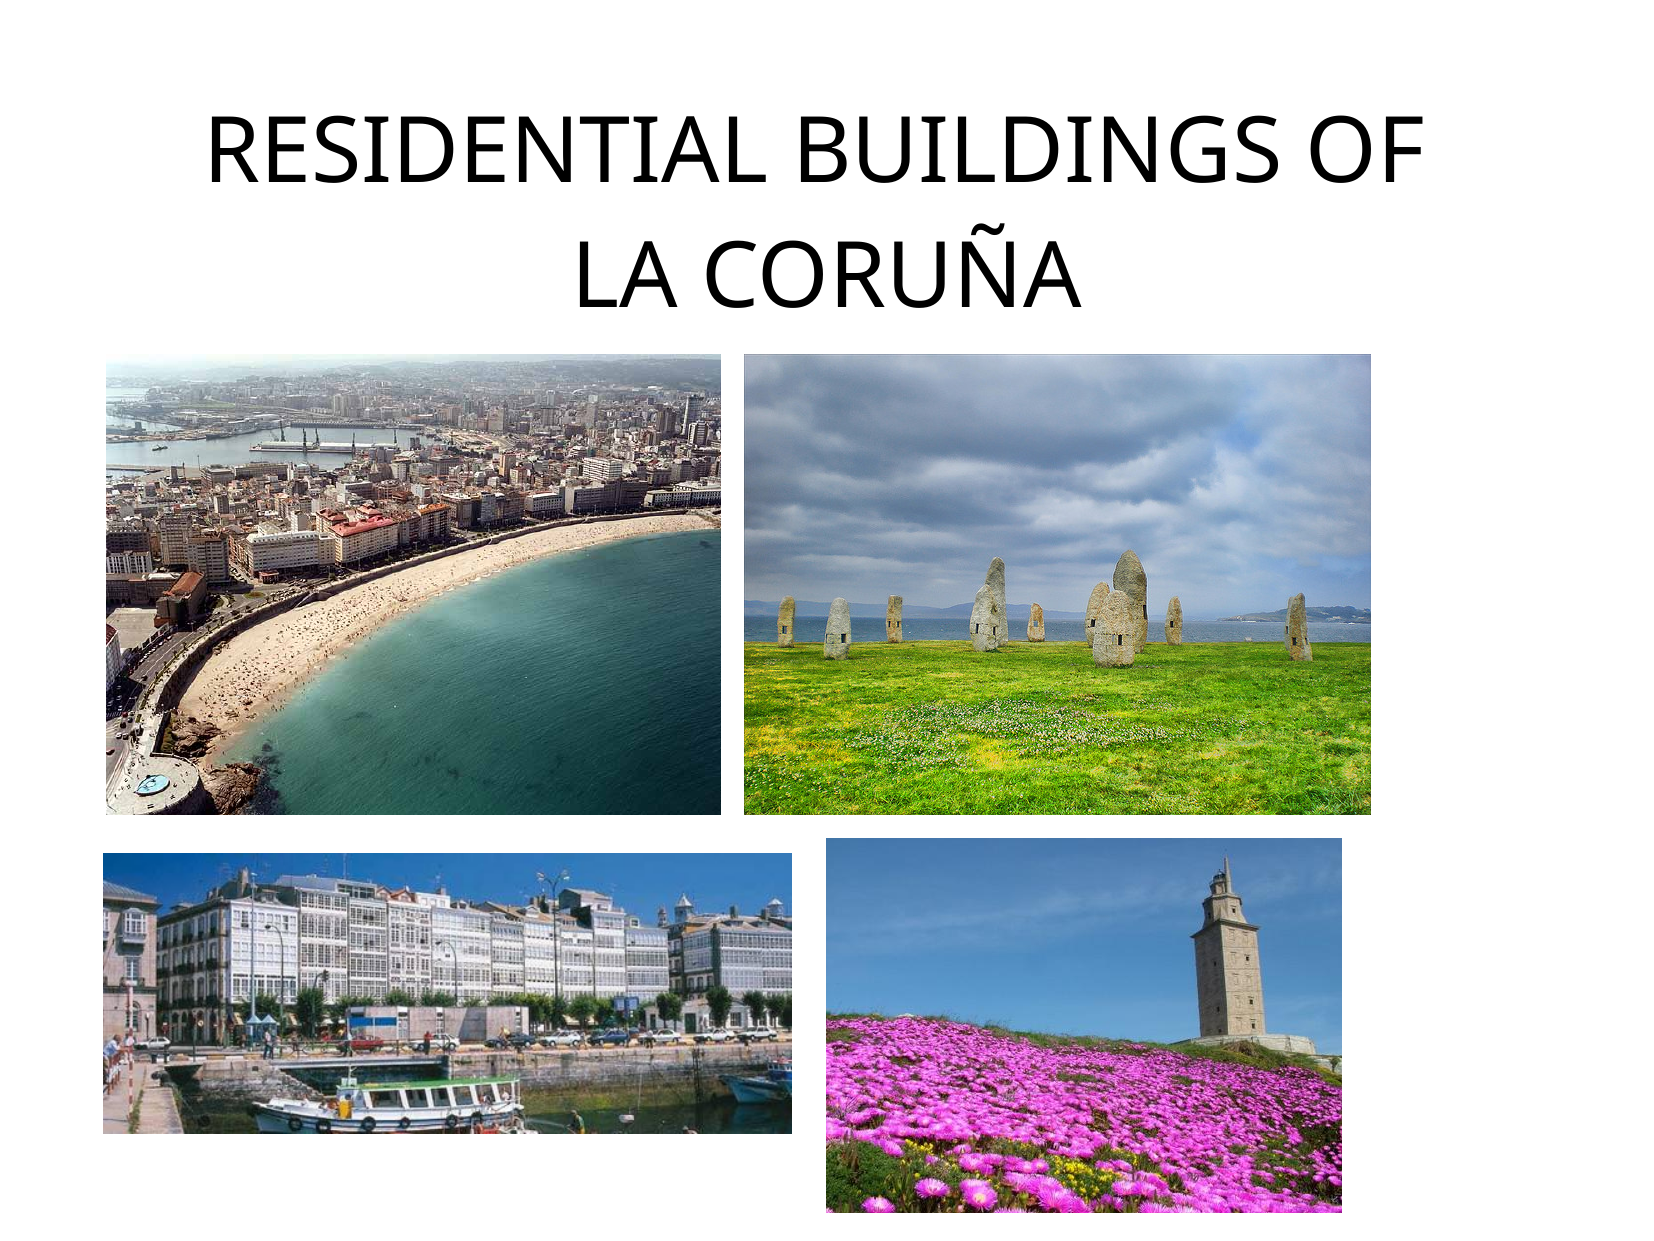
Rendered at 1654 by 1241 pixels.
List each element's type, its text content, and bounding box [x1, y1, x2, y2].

picture [826, 838, 1342, 1213]
picture [106, 354, 721, 815]
picture [103, 853, 792, 1134]
subtitle RESIDENTIAL BUILDINGS OF LA CORUÑA [82, 49, 1571, 1109]
picture [744, 354, 1371, 815]
